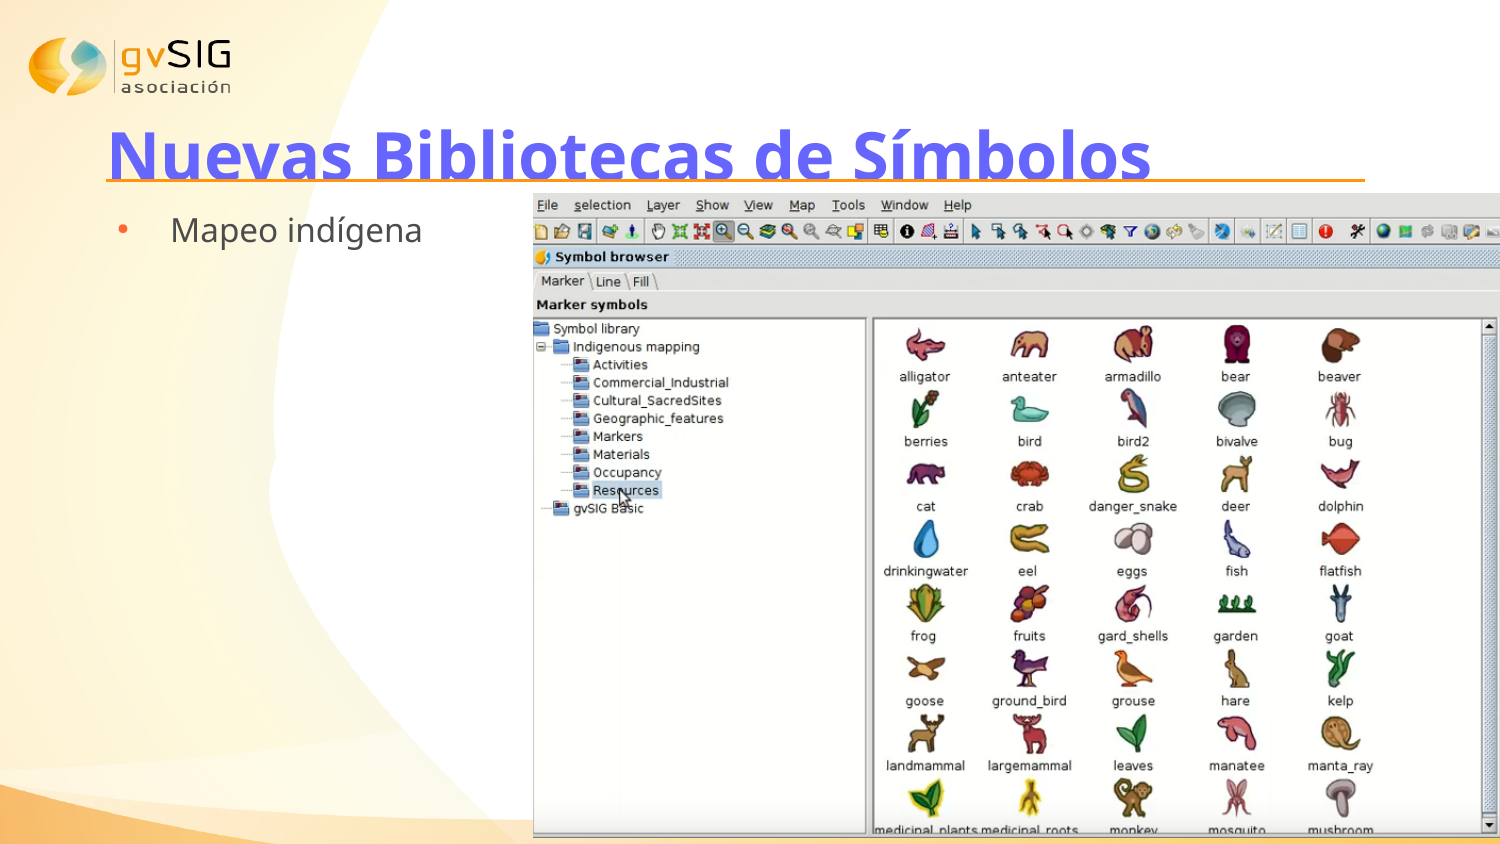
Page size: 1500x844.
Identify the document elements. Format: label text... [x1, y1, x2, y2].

list Mapeo indígena [99, 129, 1359, 770]
title Nuevas Bibliotecas de Símbolos [106, 115, 1457, 192]
picture [0, 0, 1500, 844]
